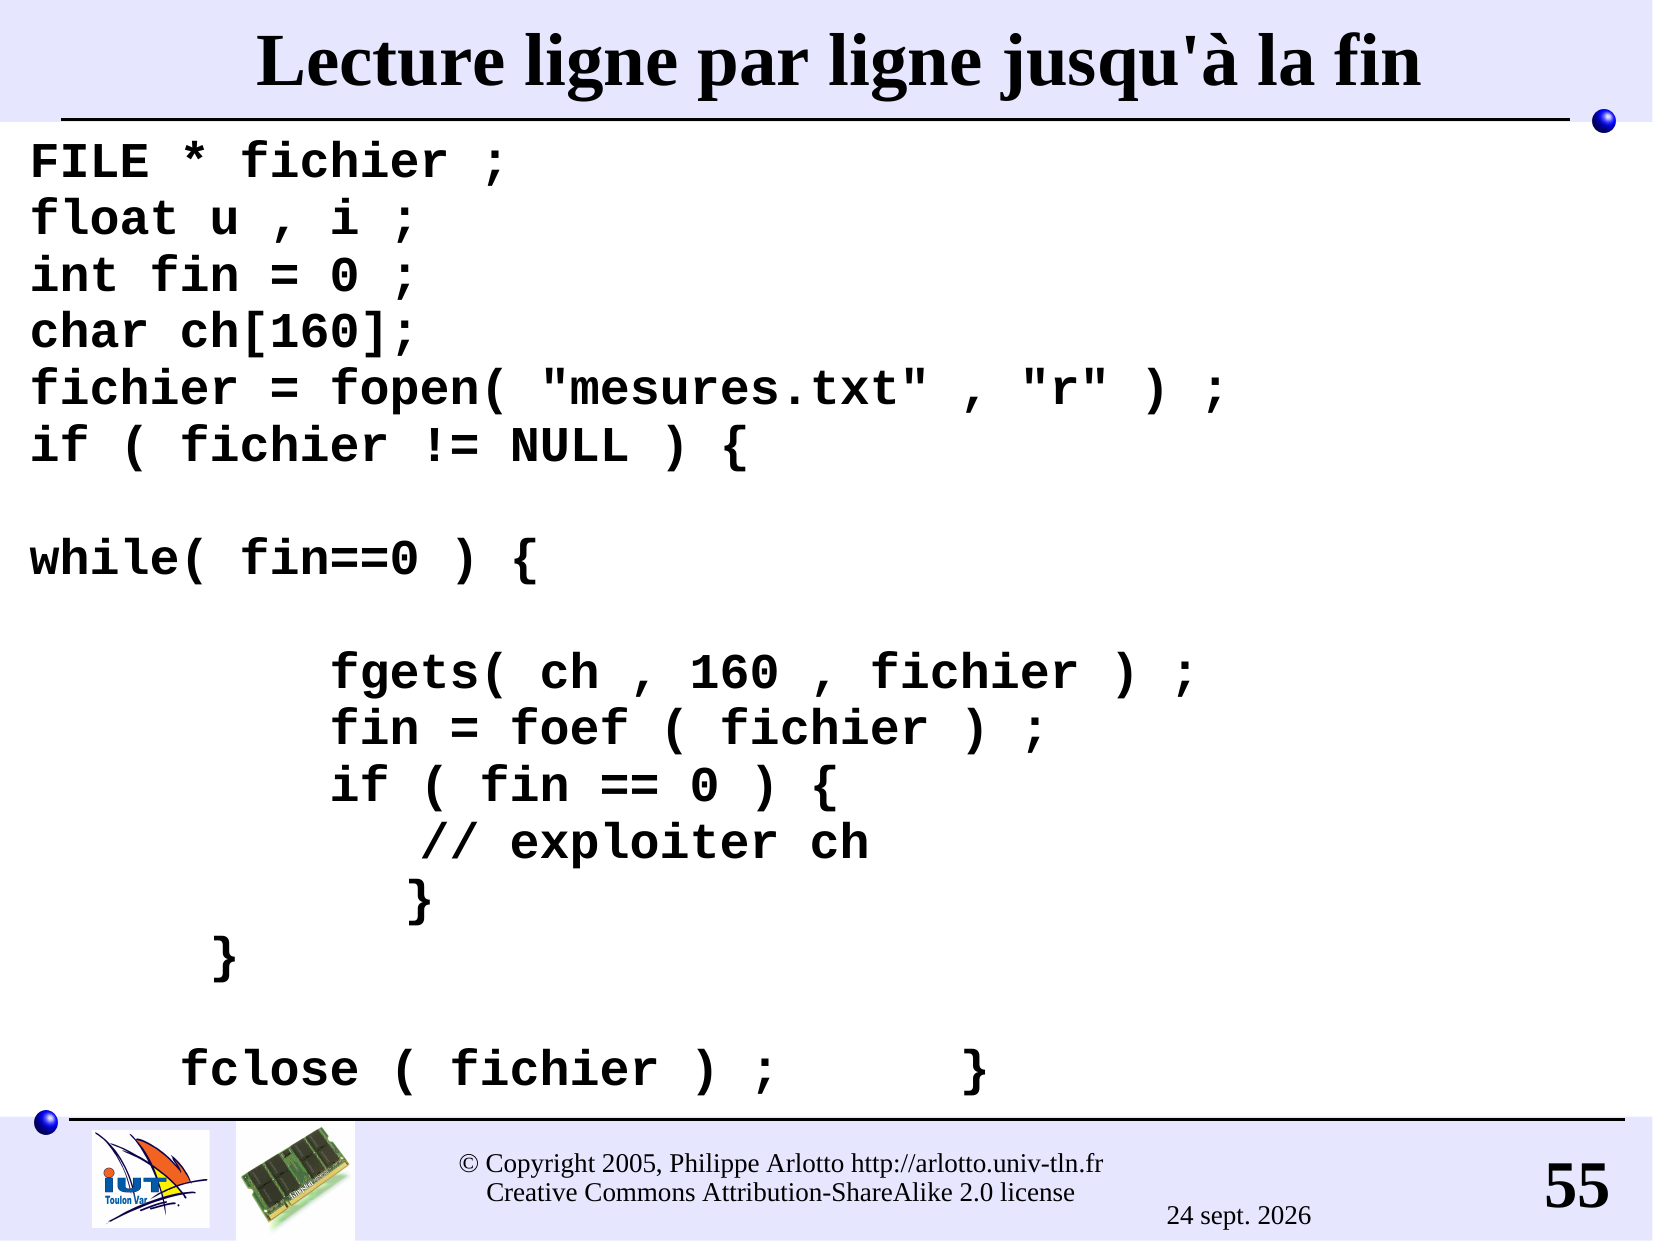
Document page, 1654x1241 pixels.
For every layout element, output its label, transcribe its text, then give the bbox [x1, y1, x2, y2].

text_box FILE * fichier ; float u , i ; int fin = 0 ; char ch[160]; fichier = fopen( "mesures.txt" , "r" ) ; if ( fichier != NULL ) { while( fin==0 ) { fgets( ch , 160 , fichier ) ; fin = foef ( fichier ) ; if ( fin == 0 ) { // exploiter ch } } fclose ( fichier ) ; } [29, 135, 1625, 1101]
title Lecture ligne par ligne jusqu'à la fin [95, 11, 1585, 110]
picture [236, 1121, 355, 1241]
